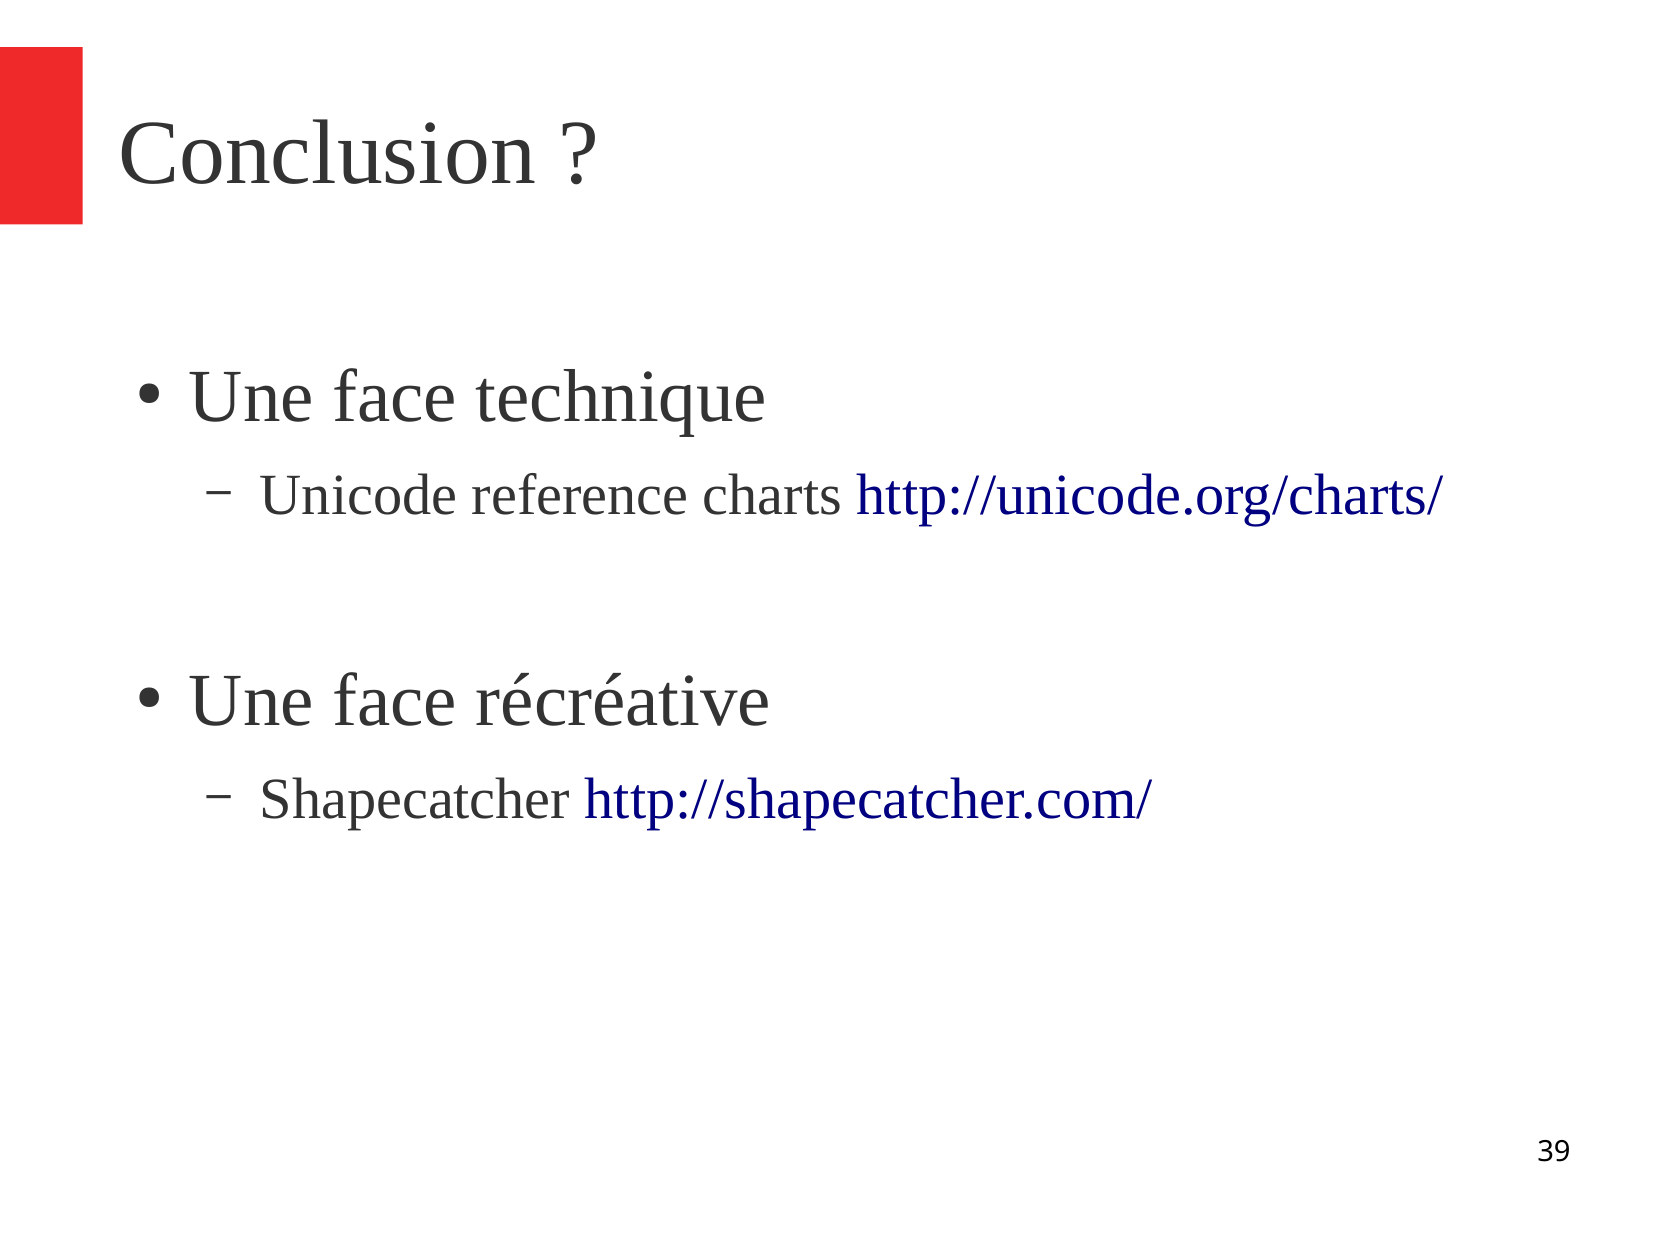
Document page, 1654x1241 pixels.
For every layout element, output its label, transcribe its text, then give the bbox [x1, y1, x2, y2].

list Une face technique Unicode reference charts http://unicode.org/charts/ Une face récréative Shapecatcher http://shapecatcher.com/ [118, 354, 1536, 1074]
title Conclusion ? [118, 49, 1571, 257]
